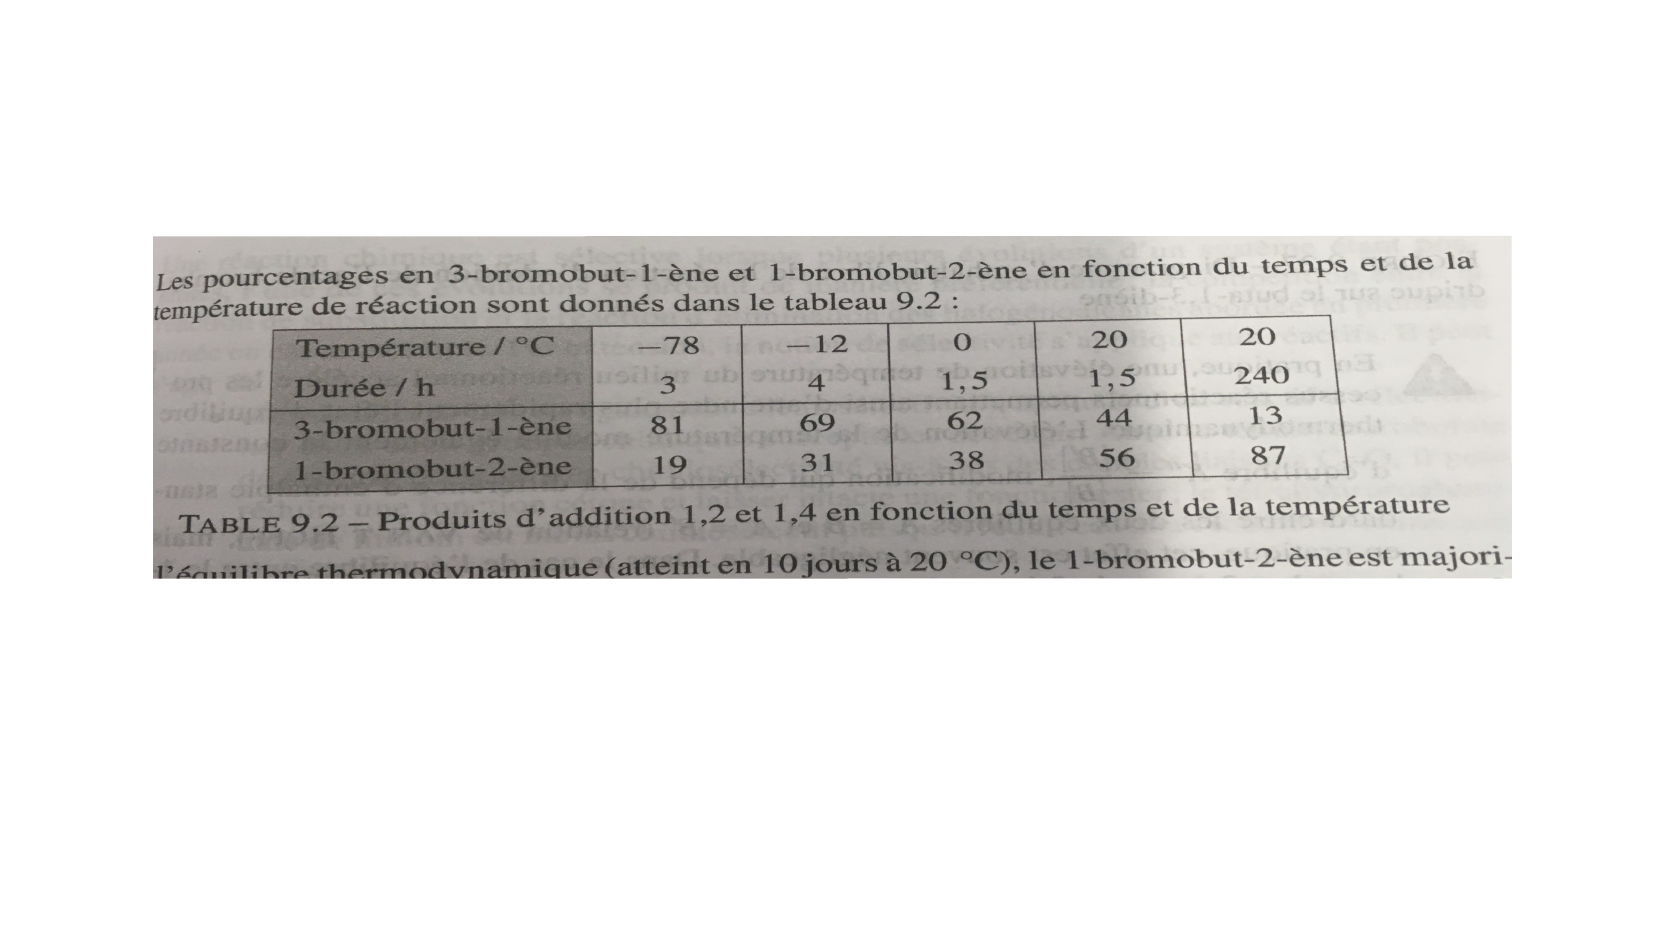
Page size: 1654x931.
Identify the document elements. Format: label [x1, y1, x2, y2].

picture [152, 235, 1512, 579]
